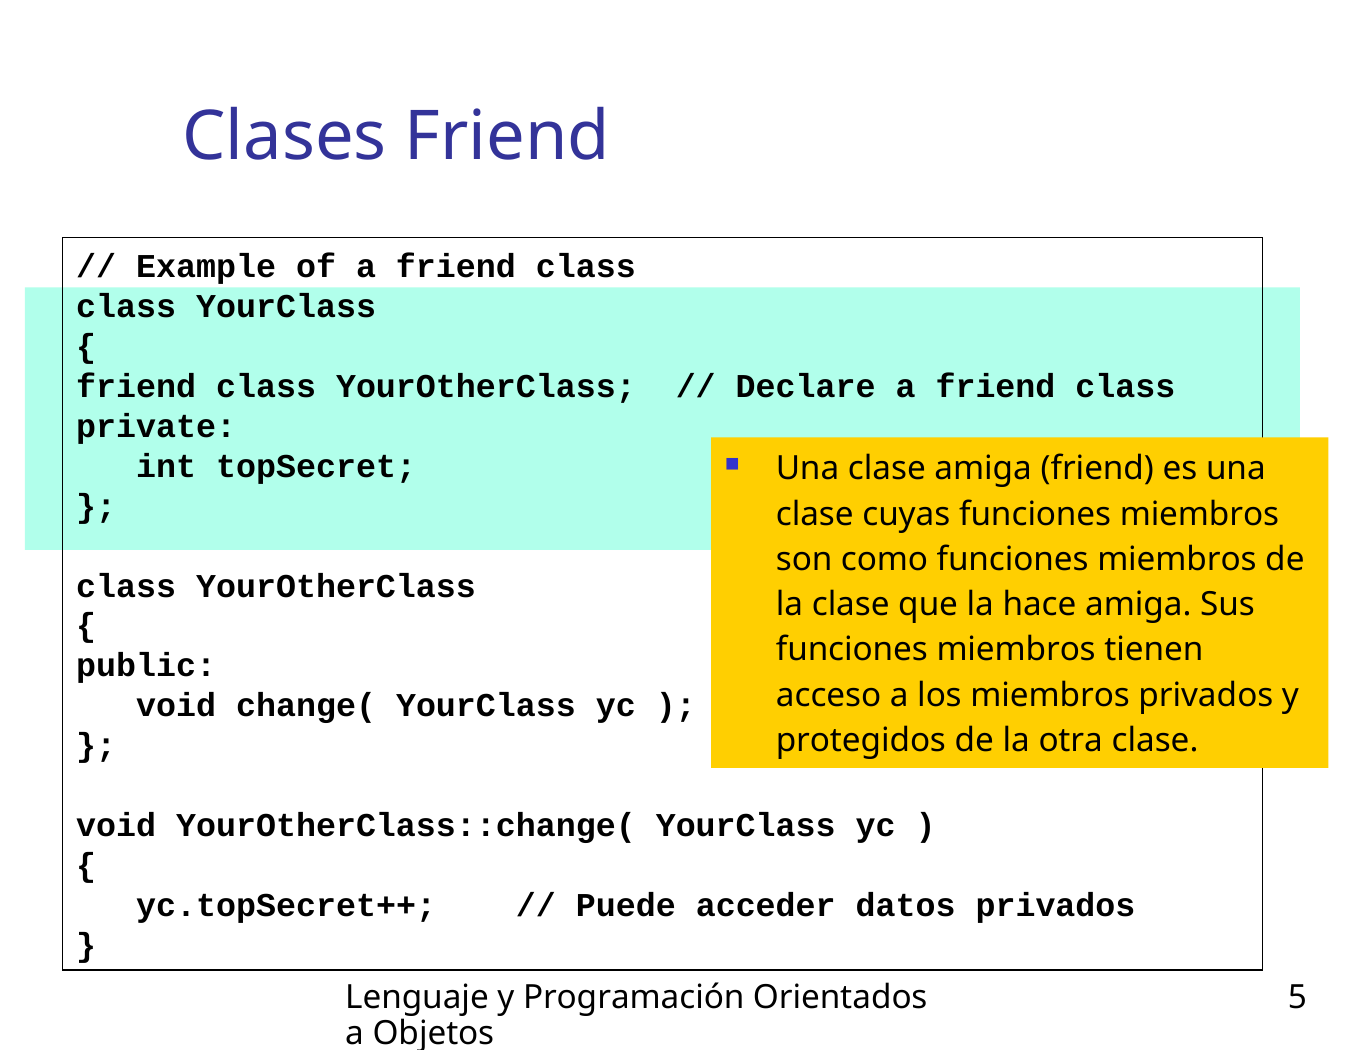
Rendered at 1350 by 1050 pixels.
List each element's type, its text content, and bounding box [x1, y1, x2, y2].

text_box [1263, 287, 1300, 437]
text_box [24, 287, 62, 550]
list Una clase amiga (friend) es una clase cuyas funciones miembros son como funciones miembros de la clase que la hace amiga. Sus funciones miembros tienen acceso a los miembros privados y protegidos de la otra clase. [711, 437, 1329, 754]
text_box // Example of a friend class class YourClass { friend class YourOtherClass; // Declare a friend class private: int topSecret; }; class YourOtherClass { public: void change( YourClass yc ); }; void YourOtherClass::change( YourClass yc )‏ { yc.topSecret++; // Puede acceder datos privados } [62, 237, 1263, 970]
title Clases Friend ‏ [168, 34, 1320, 187]
